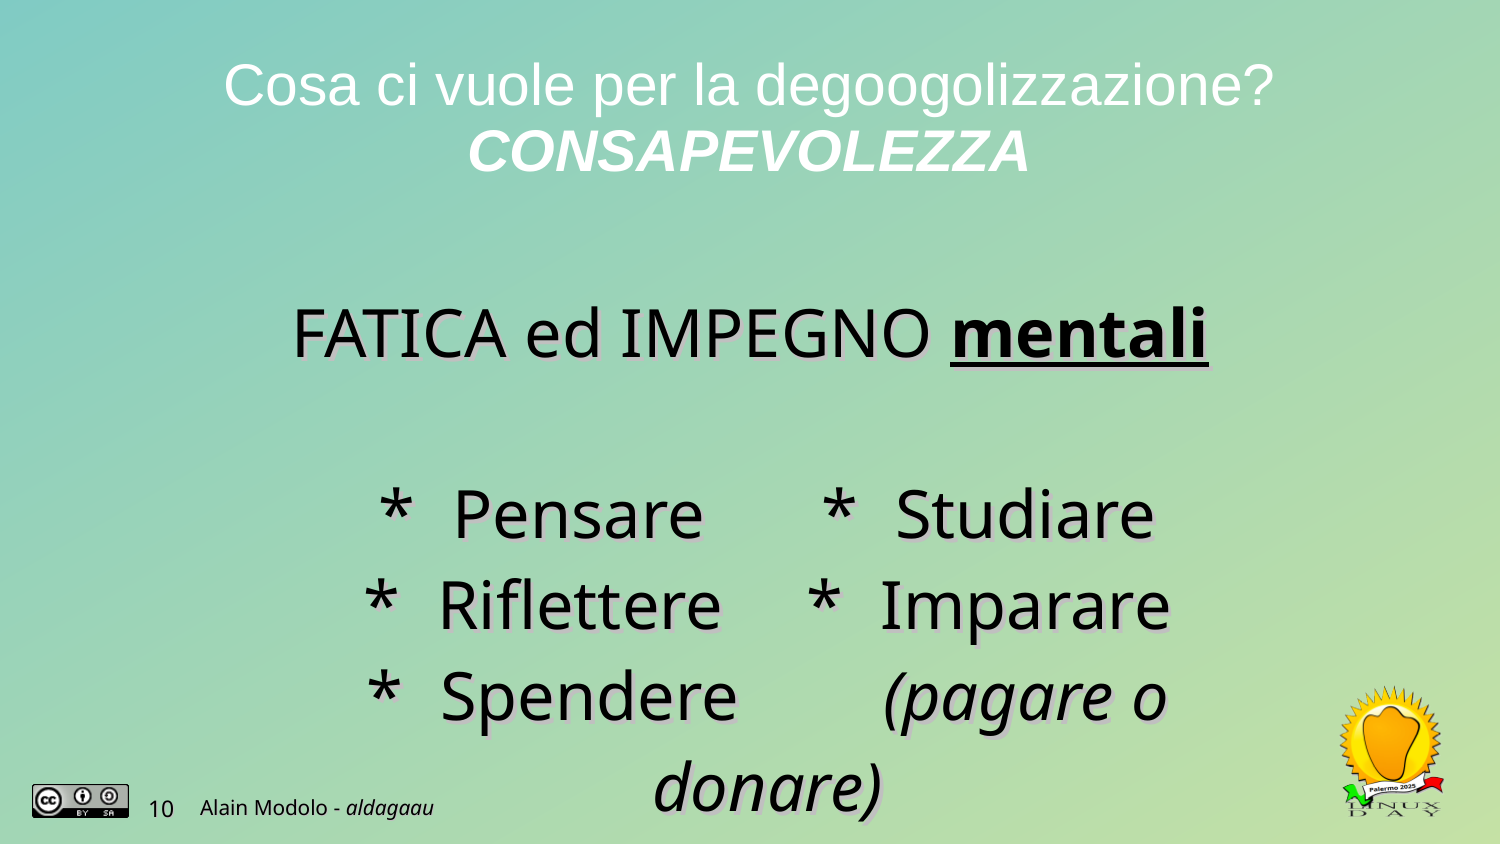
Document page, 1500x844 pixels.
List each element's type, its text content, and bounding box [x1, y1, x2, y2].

text_box FATICA ed IMPEGNO mentali * Pensare * Studiare * Riflettere * Imparare * Spendere (pagare o donare) [220, 278, 1280, 672]
picture [32, 784, 129, 818]
picture [1233, 670, 1500, 844]
title Cosa ci vuole per la degoogolizzazione? CONSAPEVOLEZZA [115, 37, 1385, 199]
